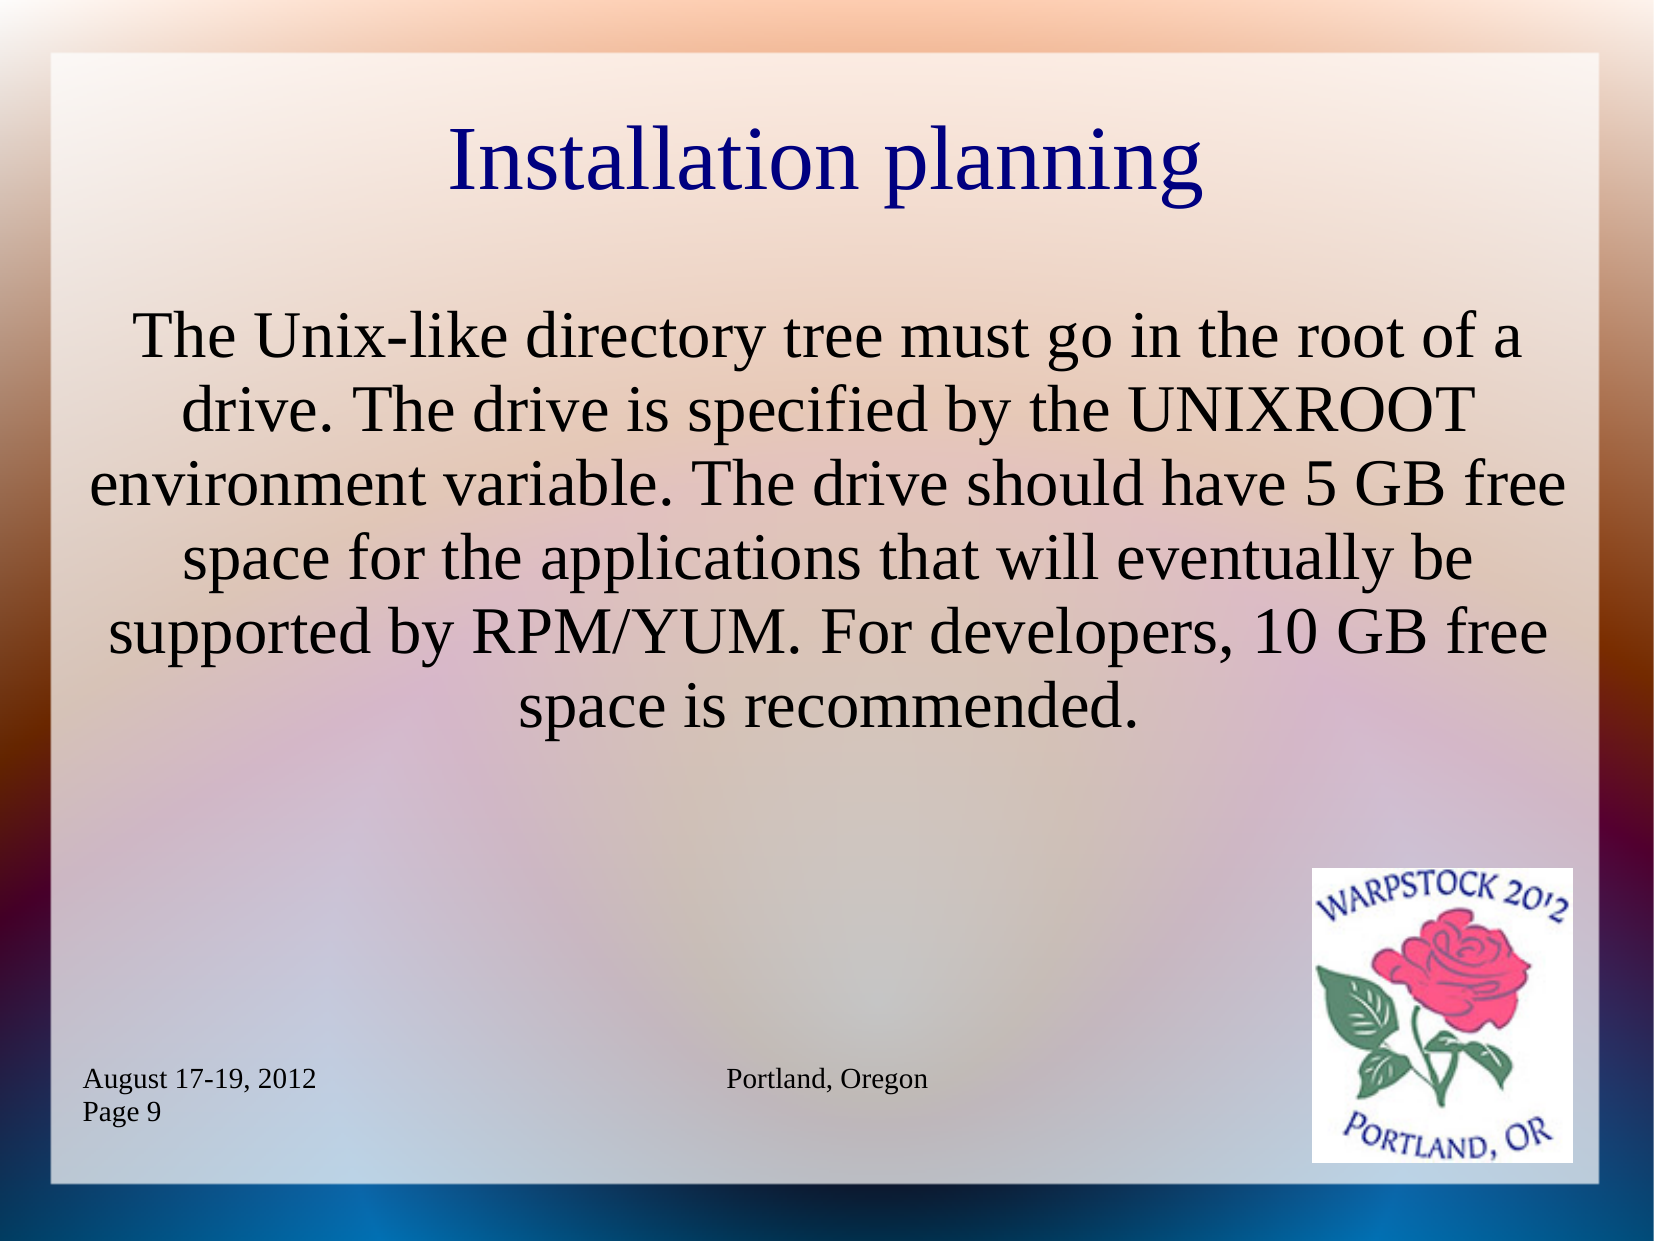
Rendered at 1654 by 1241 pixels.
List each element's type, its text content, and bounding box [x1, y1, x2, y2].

subtitle The Unix-like directory tree must go in the root of a drive. The drive is specified by the UNIXROOT environment variable. The drive should have 5 GB free space for the applications that will eventually be supported by RPM/YUM. For developers, 10 GB free space is recommended. [82, 297, 1571, 1043]
picture [0, 0, 1654, 1241]
title Installation planning [82, 62, 1571, 256]
